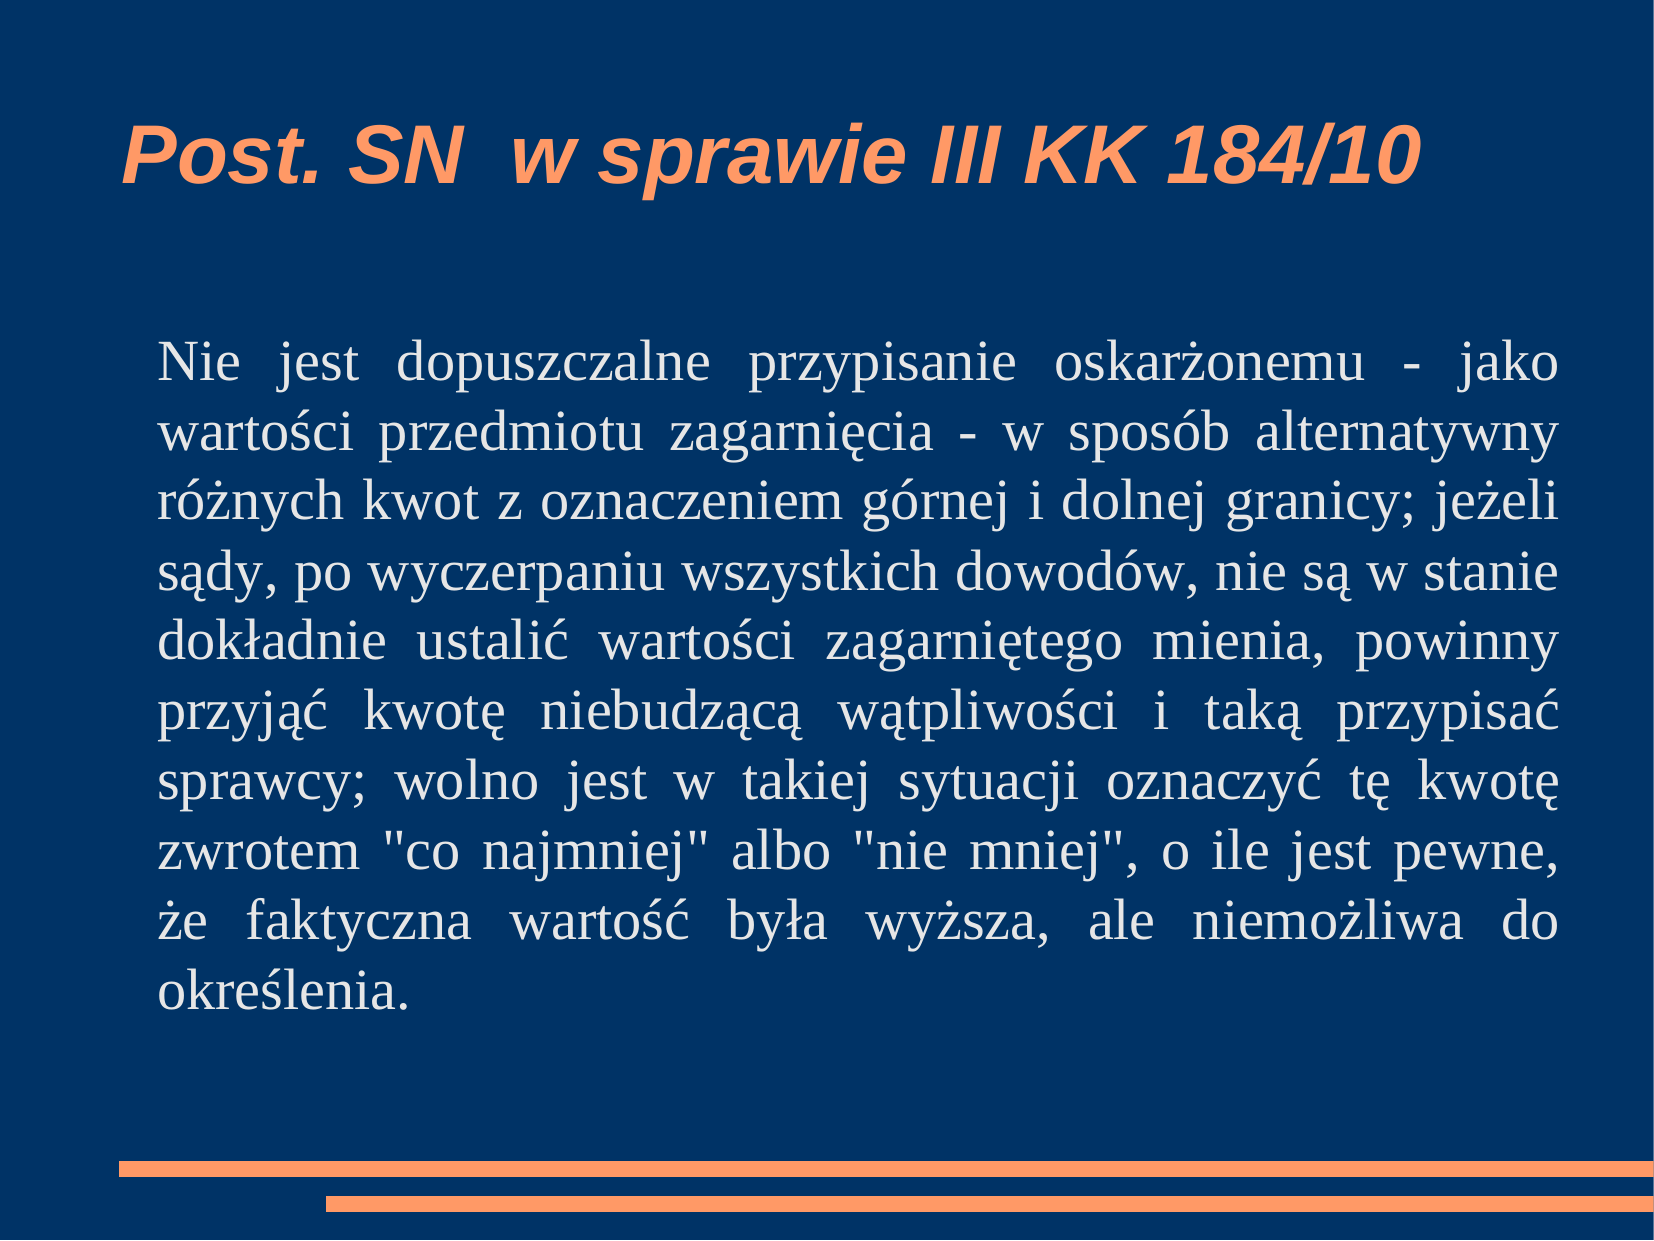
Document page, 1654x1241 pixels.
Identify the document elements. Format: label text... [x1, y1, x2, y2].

title Post. SN w sprawie III KK 184/10 [121, 46, 1534, 254]
list Nie jest dopuszczalne przypisanie oskarżonemu - jako wartości przedmiotu zagarnięcia - w sposób alternatywny różnych kwot z oznaczeniem górnej i dolnej granicy; jeżeli sądy, po wyczerpaniu wszystkich dowodów, nie są w stanie dokładnie ustalić wartości zagarniętego mienia, powinny przyjąć kwotę niebudzącą wątpliwości i taką przypisać sprawcy; wolno jest w takiej sytuacji oznaczyć tę kwotę zwrotem "co najmniej" albo "nie mniej", o ile jest pewne, że faktyczna wartość była wyższa, ale niemożliwa do określenia. [121, 322, 1561, 1133]
